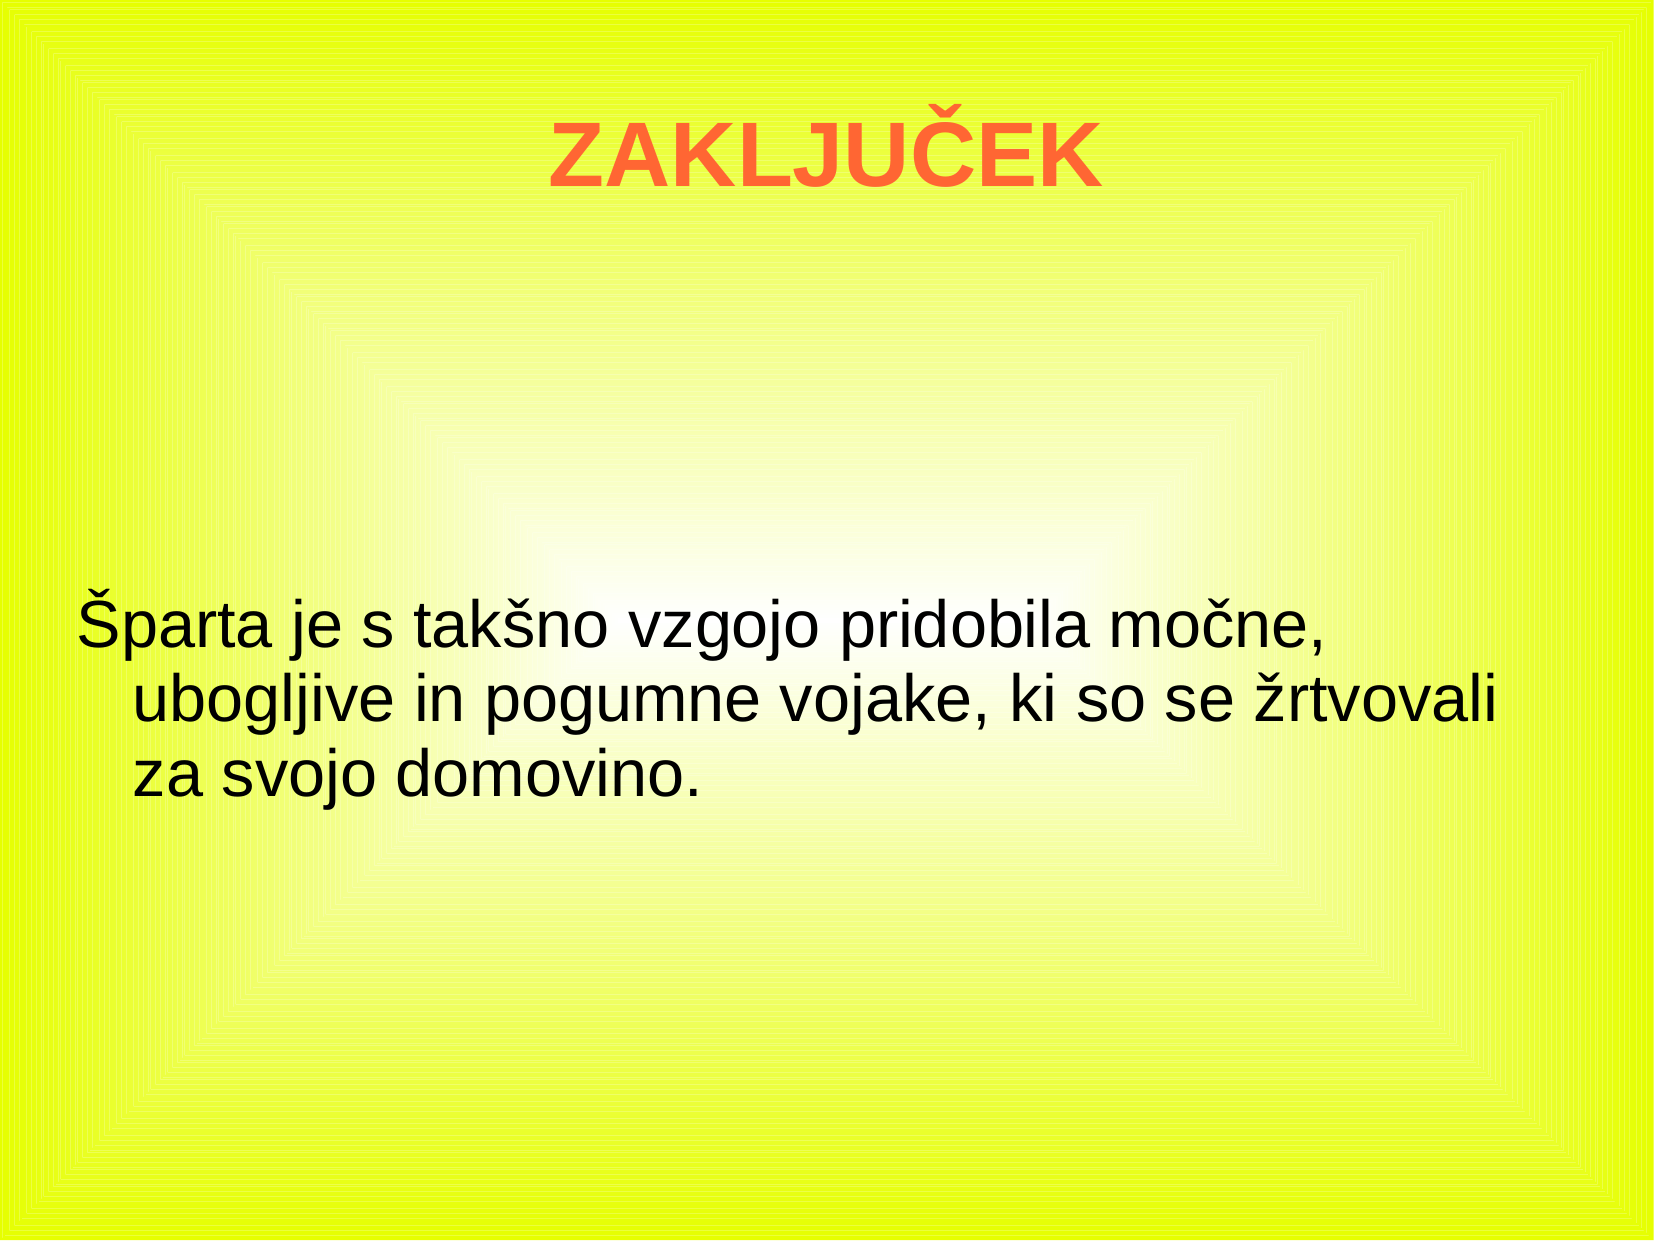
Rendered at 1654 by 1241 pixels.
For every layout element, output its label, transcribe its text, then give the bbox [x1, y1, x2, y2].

title ZAKLJUČEK [82, 46, 1571, 260]
subtitle Šparta je s takšno vzgojo pridobila močne, ubogljive in pogumne vojake, ki so se žrtvovali za svojo domovino. [76, 335, 1565, 1060]
